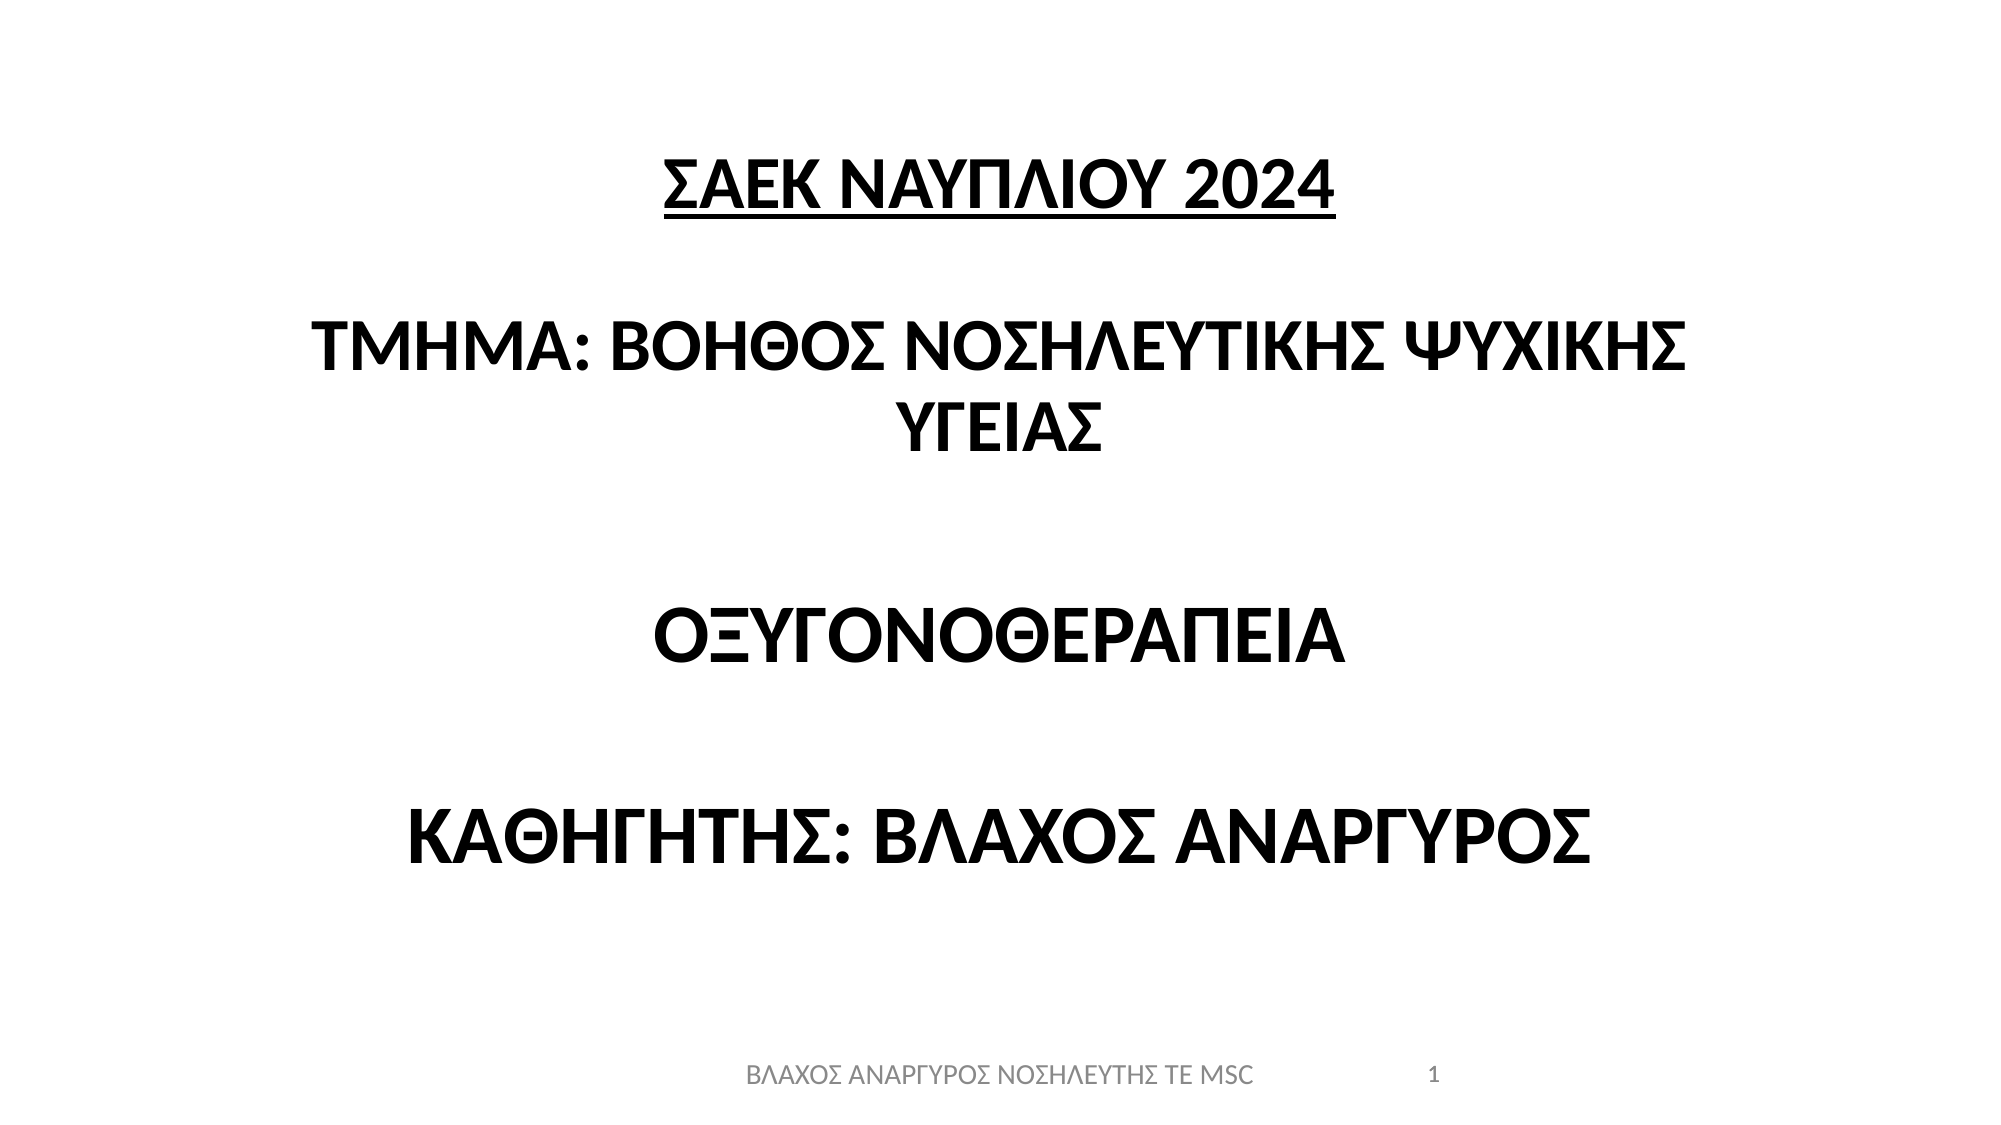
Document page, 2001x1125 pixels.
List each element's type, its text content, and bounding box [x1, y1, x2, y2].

text_box [1412, 1042, 1863, 1103]
text_box ΒΛΑΧΟΣ ΑΝΑΡΓΥΡΟΣ ΝΟΣΗΛΕΥΤΗΣ ΤΕ MSC [662, 1042, 1338, 1103]
title ΣΑΕΚ ΝΑΥΠΛΙΟΥ 2024 ΤΜΗΜΑ: ΒΟΗΘΟΣ ΝΟΣΗΛΕΥΤΙΚΗΣ ΨΥΧΙΚΗΣ ΥΓΕΙΑΣ [249, 114, 1750, 476]
subtitle ΟΞΥΓΟΝΟΘΕΡΑΠΕΙΑ KAΘΗΓΗΤΗΣ: ΒΛΑΧΟΣ ΑΝΑΡΓΥΡΟΣ [249, 590, 1750, 983]
